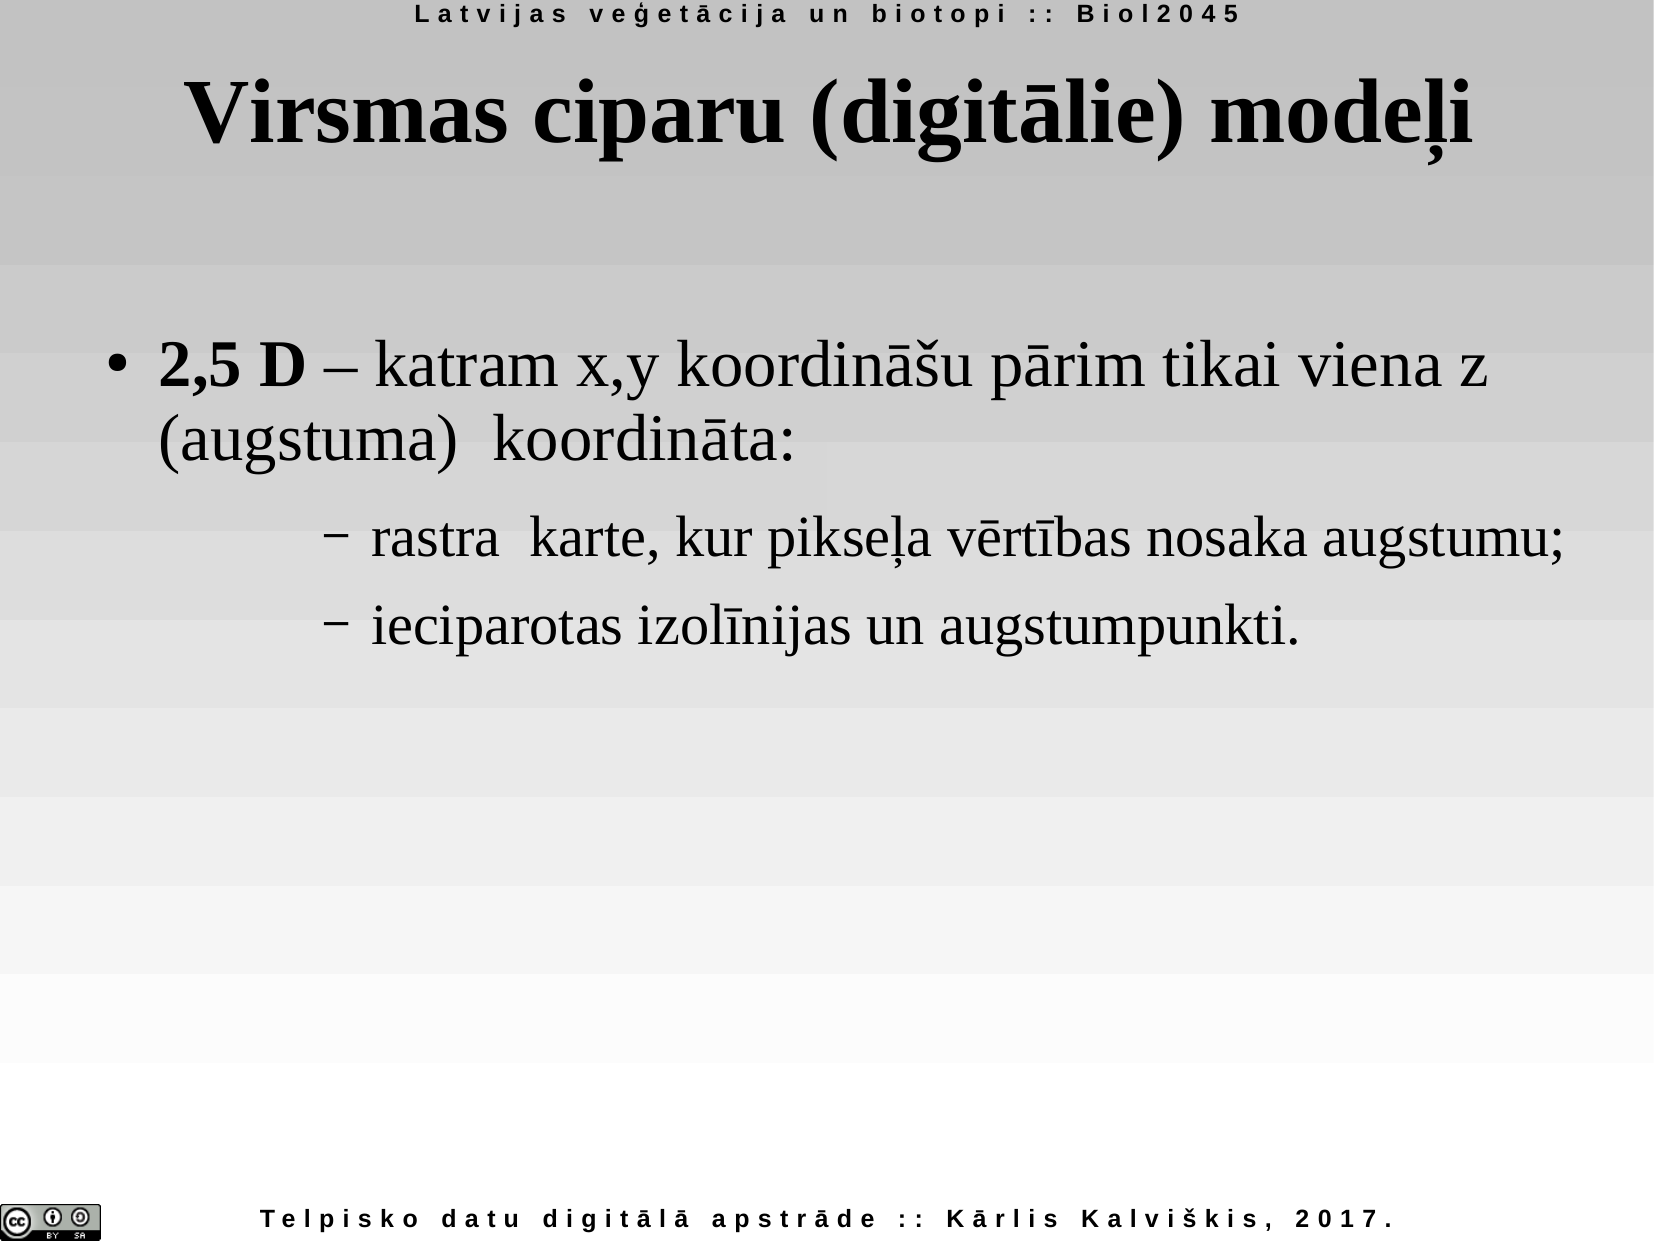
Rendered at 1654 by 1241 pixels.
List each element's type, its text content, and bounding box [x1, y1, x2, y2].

list 2,5 D – katram x,y koordināšu pārim tikai viena z (augstuma) koordināta: rastra karte, kur pikseļa vērtības nosaka augstumu; ieciparotas izolīnijas un augstumpunkti. [87, 327, 1602, 1172]
title Virsmas ciparu (digitālie) modeļi [34, 61, 1626, 296]
picture [0, 0, 1654, 1241]
